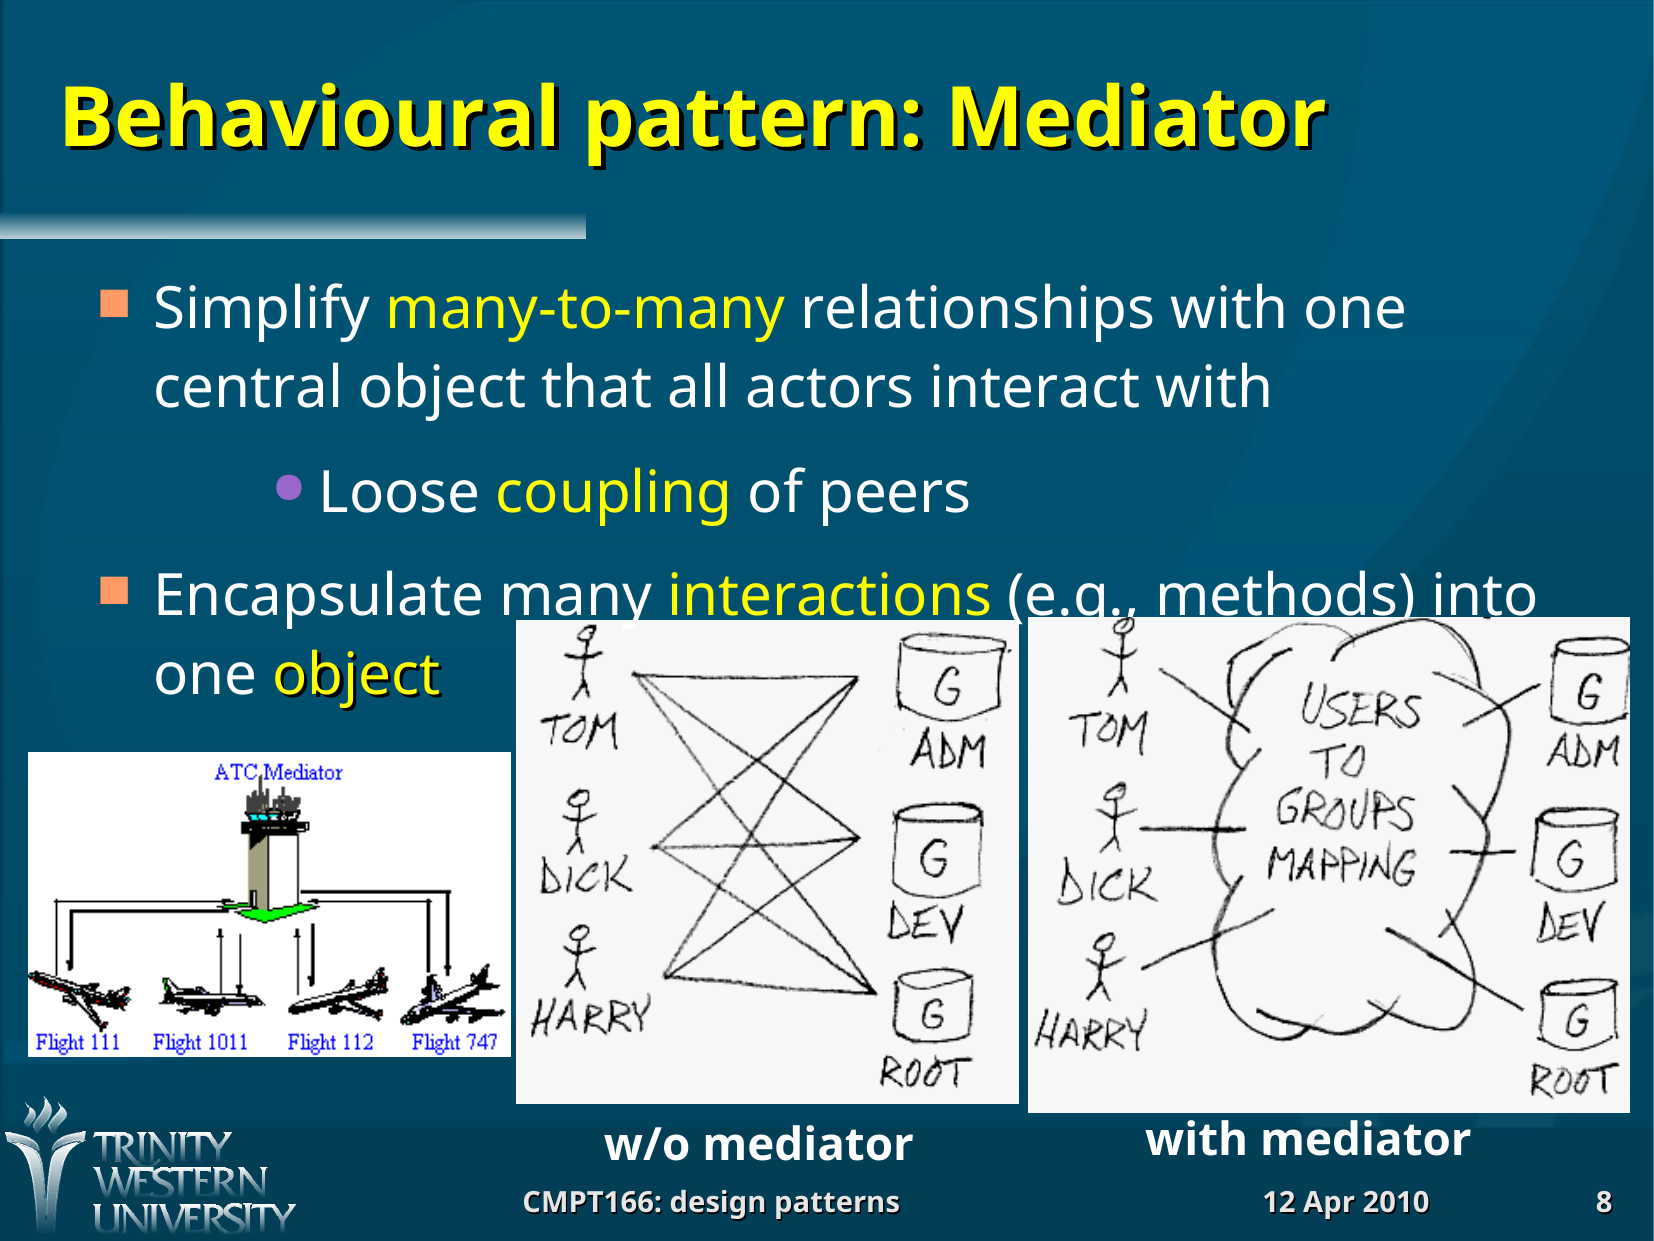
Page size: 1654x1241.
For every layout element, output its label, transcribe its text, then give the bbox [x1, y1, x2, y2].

picture [517, 748, 1018, 1103]
text_box w/o mediator [589, 1108, 960, 1178]
picture [1029, 617, 1654, 1126]
picture [29, 753, 510, 1056]
picture [38, 1227, 54, 1232]
list Simplify many-to-many relationships with one central object that all actors interact with Loose coupling of peers Encapsulate many interactions (e.g., methods) into one object e.g., ATC [82, 266, 1571, 748]
text_box with mediator [1130, 1103, 1523, 1172]
title Behavioural pattern: Mediator [59, 27, 1548, 201]
